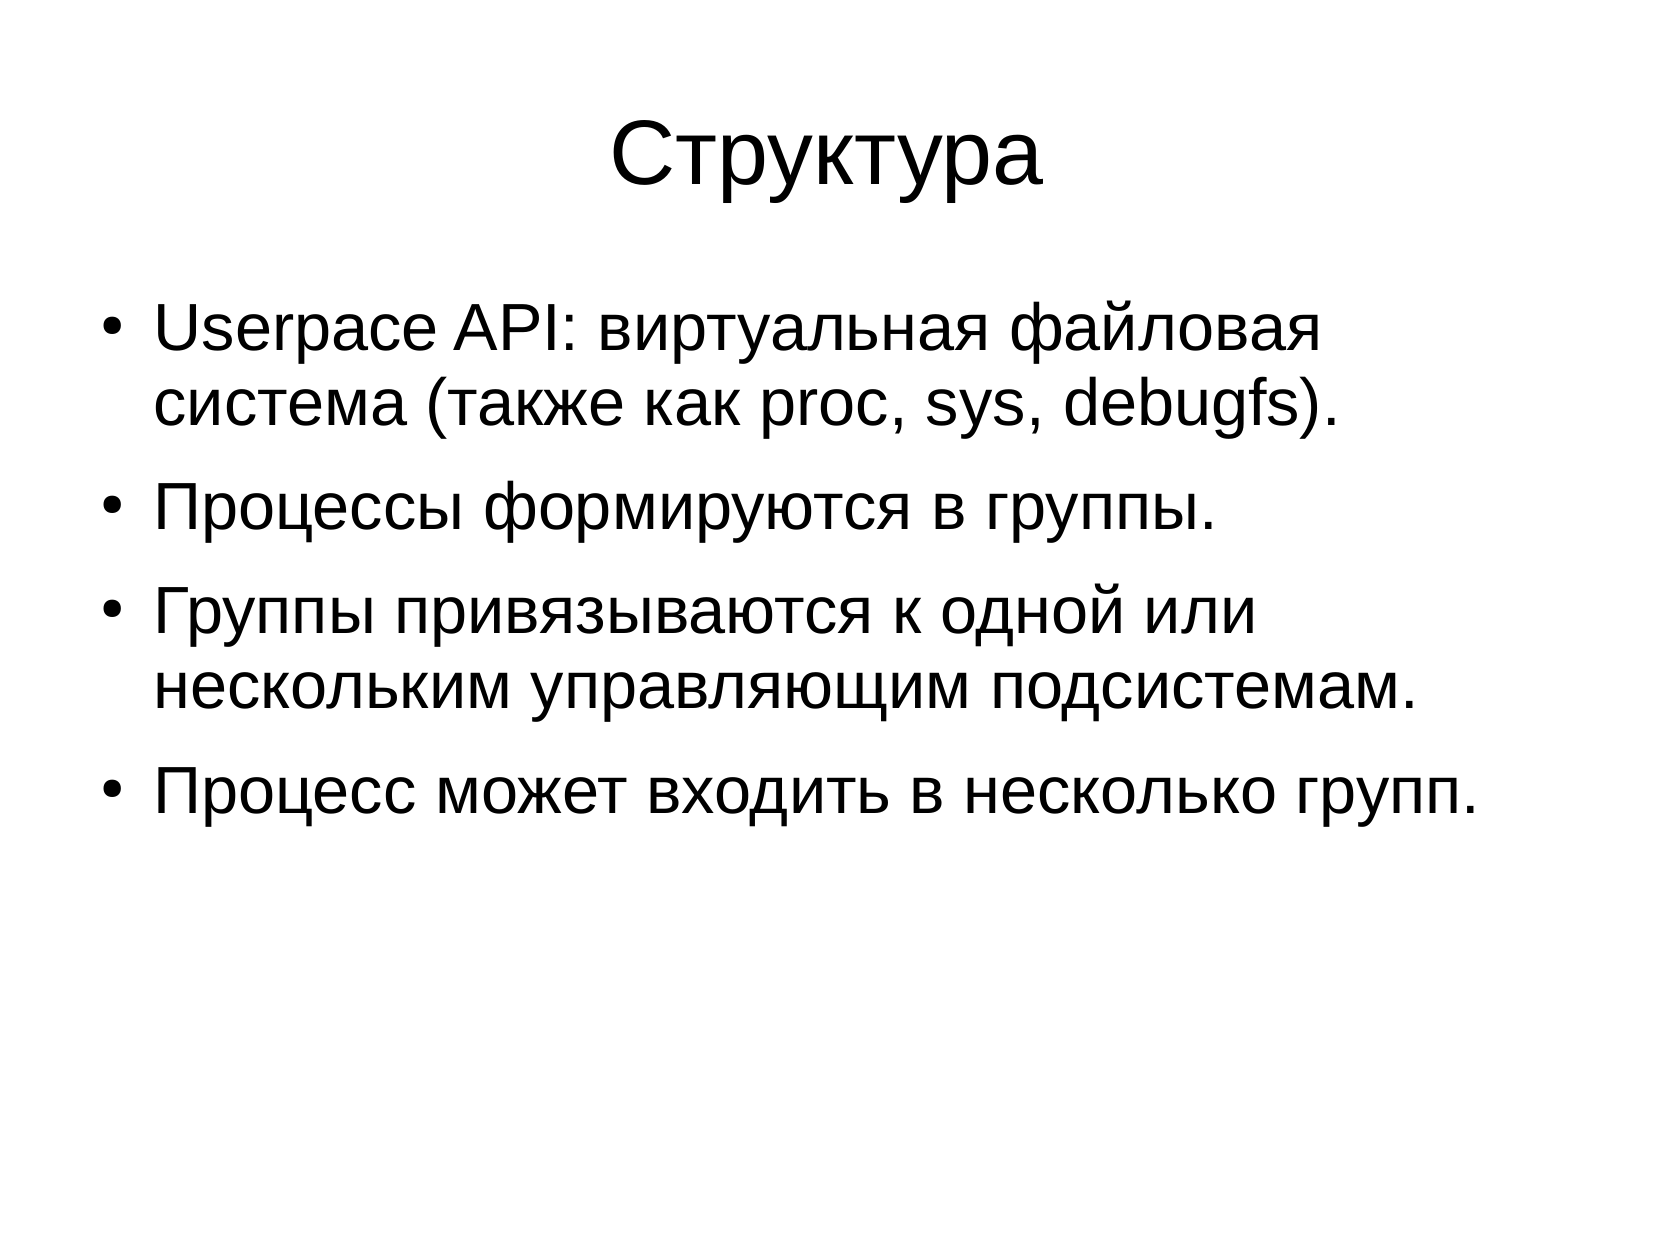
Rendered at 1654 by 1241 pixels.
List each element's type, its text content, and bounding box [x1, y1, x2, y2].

title Структура [82, 49, 1571, 257]
list Userpace API: виртуальная файловая система (также как proc, sys, debugfs). Процессы формируются в группы. Группы привязываются к одной или нескольким управляющим подсистемам. Процесс может входить в несколько групп. [82, 290, 1538, 1010]
